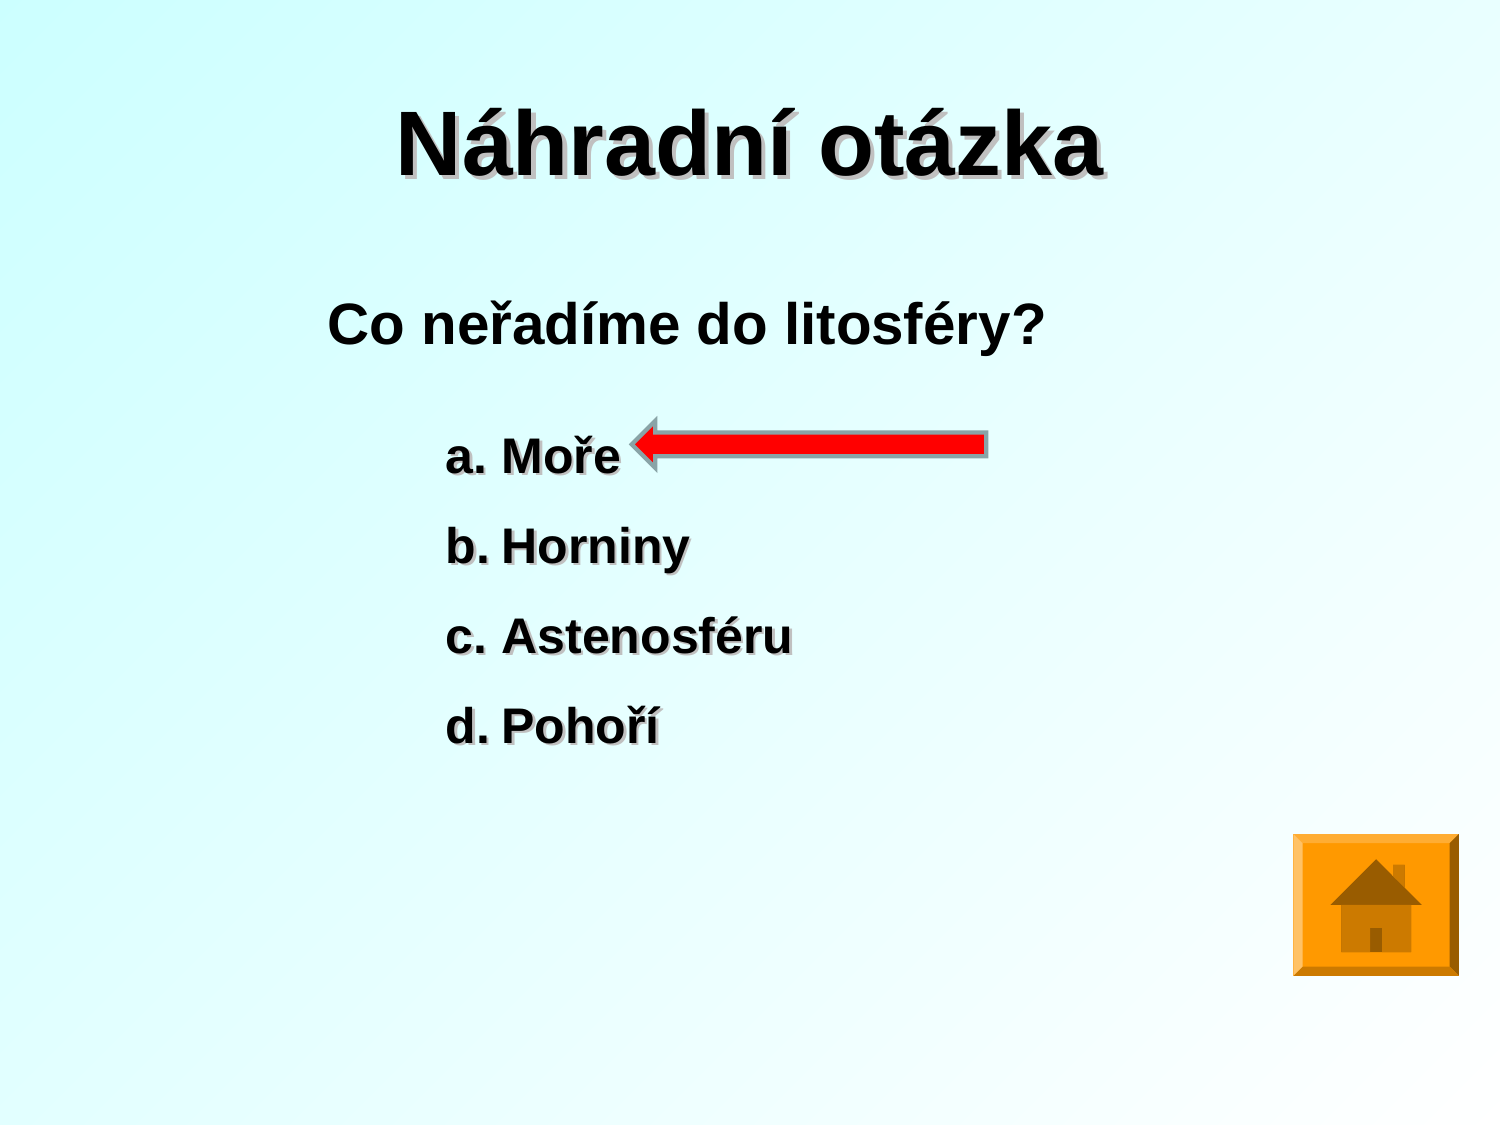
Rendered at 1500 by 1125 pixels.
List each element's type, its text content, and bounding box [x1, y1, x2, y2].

text_box [1295, 834, 1459, 976]
title Náhradní otázka [75, 45, 1426, 233]
text_box Moře Horniny Astenosféru Pohoří [430, 385, 1046, 761]
text_box [631, 420, 987, 469]
list Co neřadíme do litosféry? [312, 278, 1083, 367]
